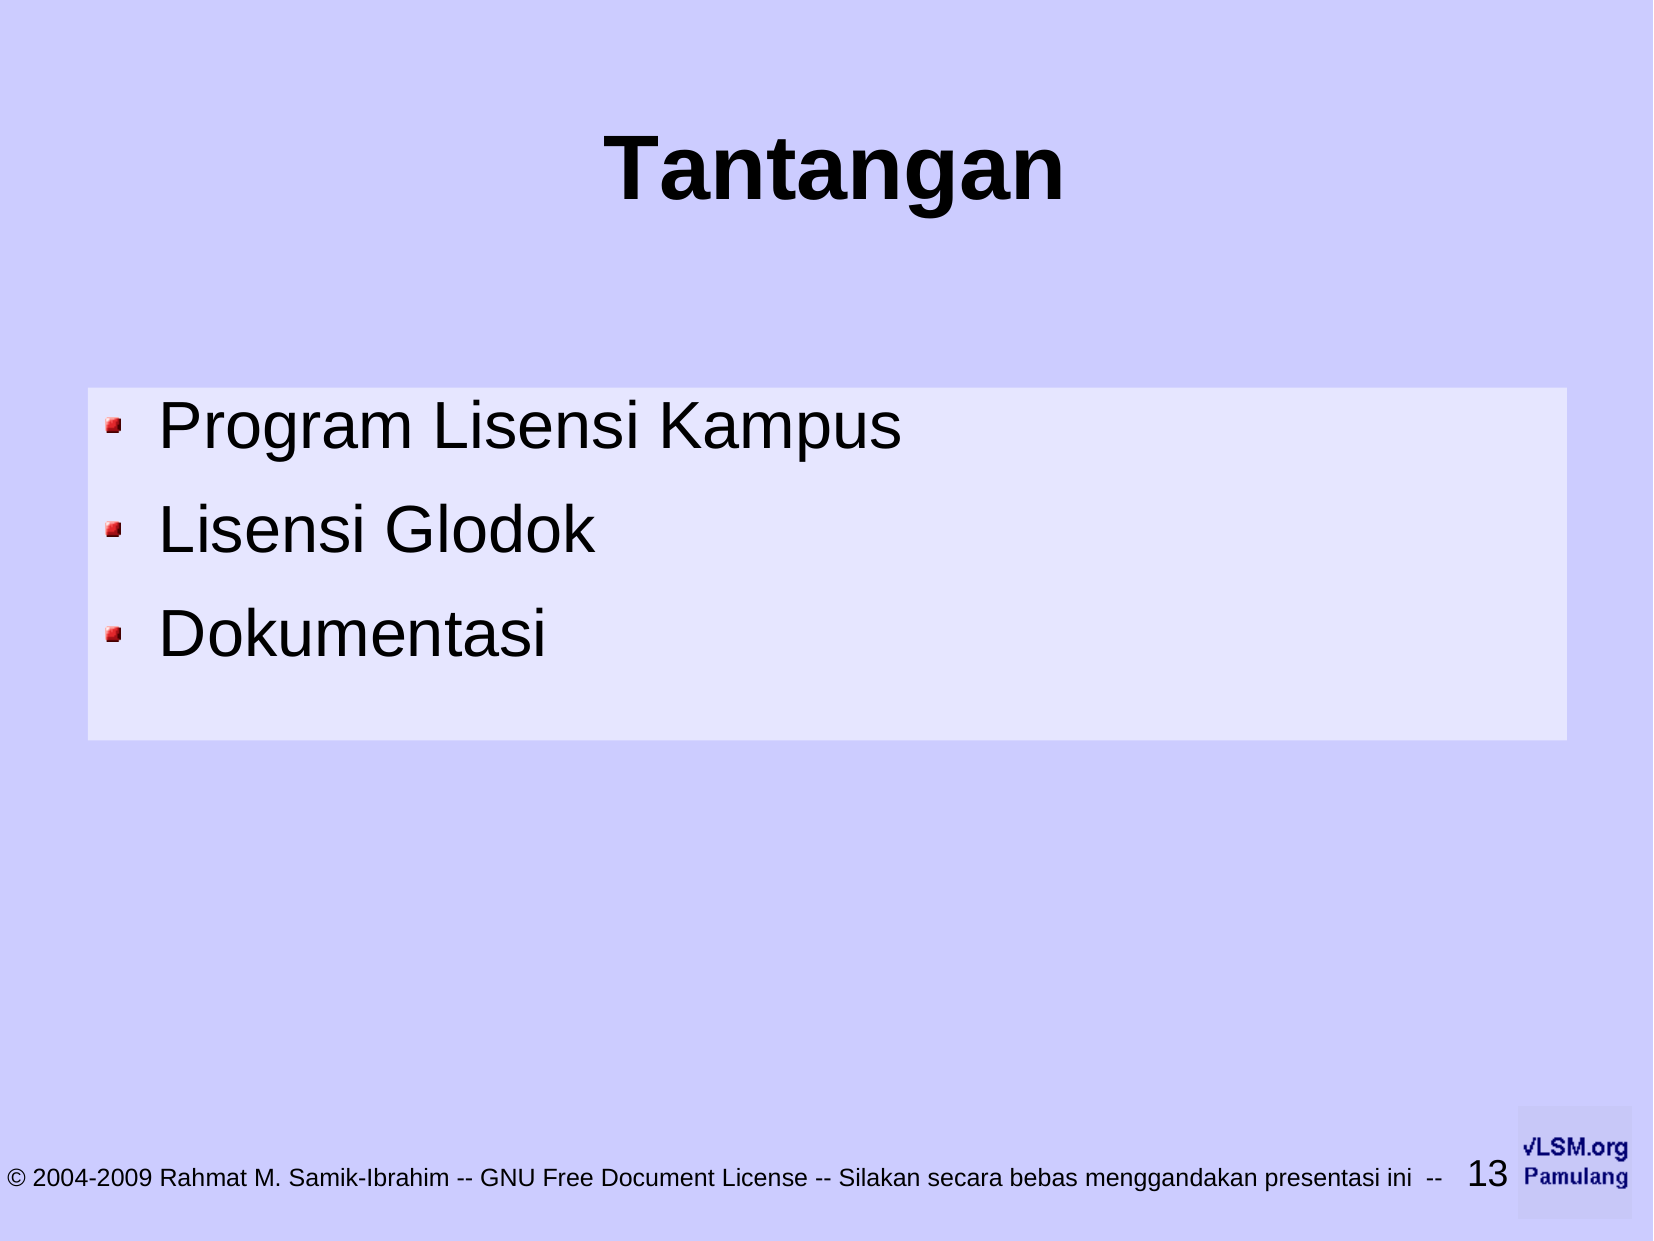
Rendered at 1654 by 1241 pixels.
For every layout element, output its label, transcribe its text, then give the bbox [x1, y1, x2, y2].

list Program Lisensi Kampus Lisensi Glodok Dokumentasi [87, 387, 1567, 741]
title Tantangan [43, 108, 1628, 228]
picture [1518, 1106, 1632, 1219]
